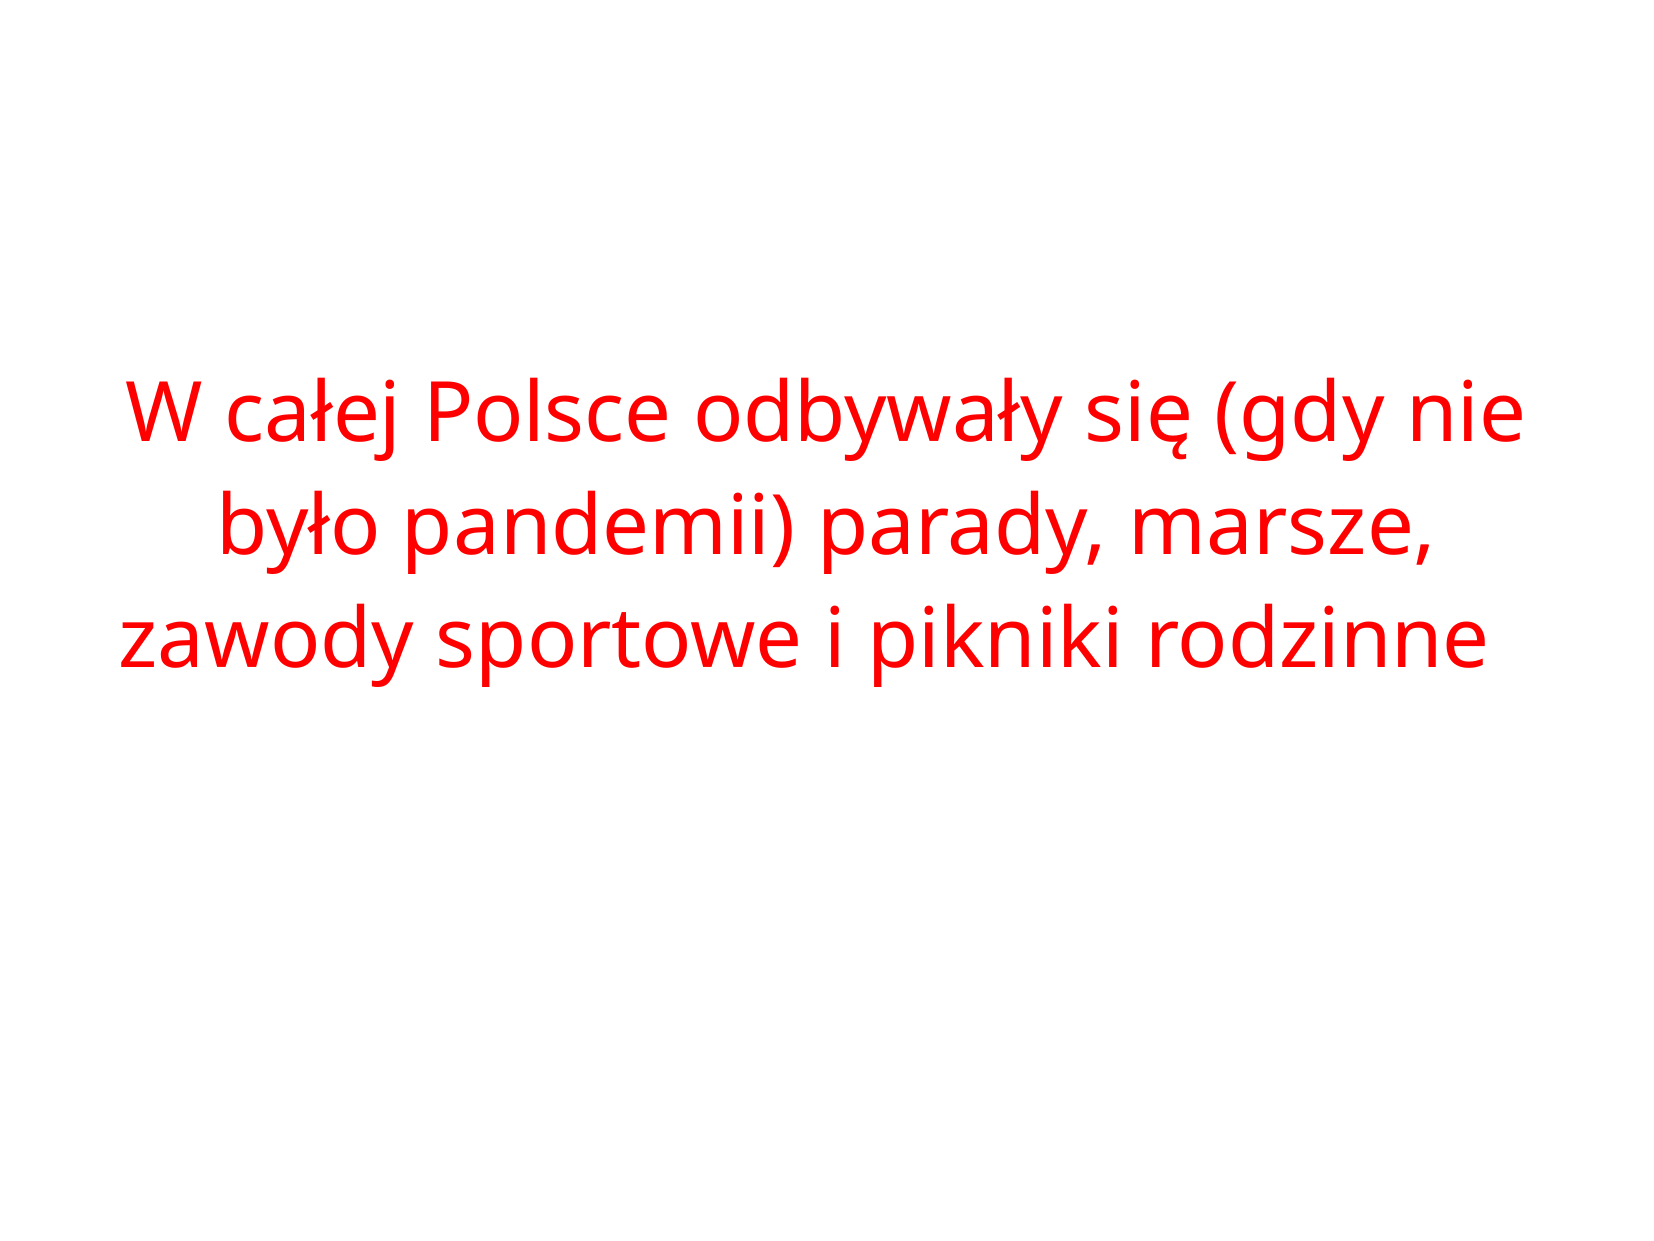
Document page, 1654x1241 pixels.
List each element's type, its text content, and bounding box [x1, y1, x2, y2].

subtitle W całej Polsce odbywały się (gdy nie było pandemii) parady, marsze, zawody sportowe i pikniki rodzinne [82, 49, 1571, 1109]
